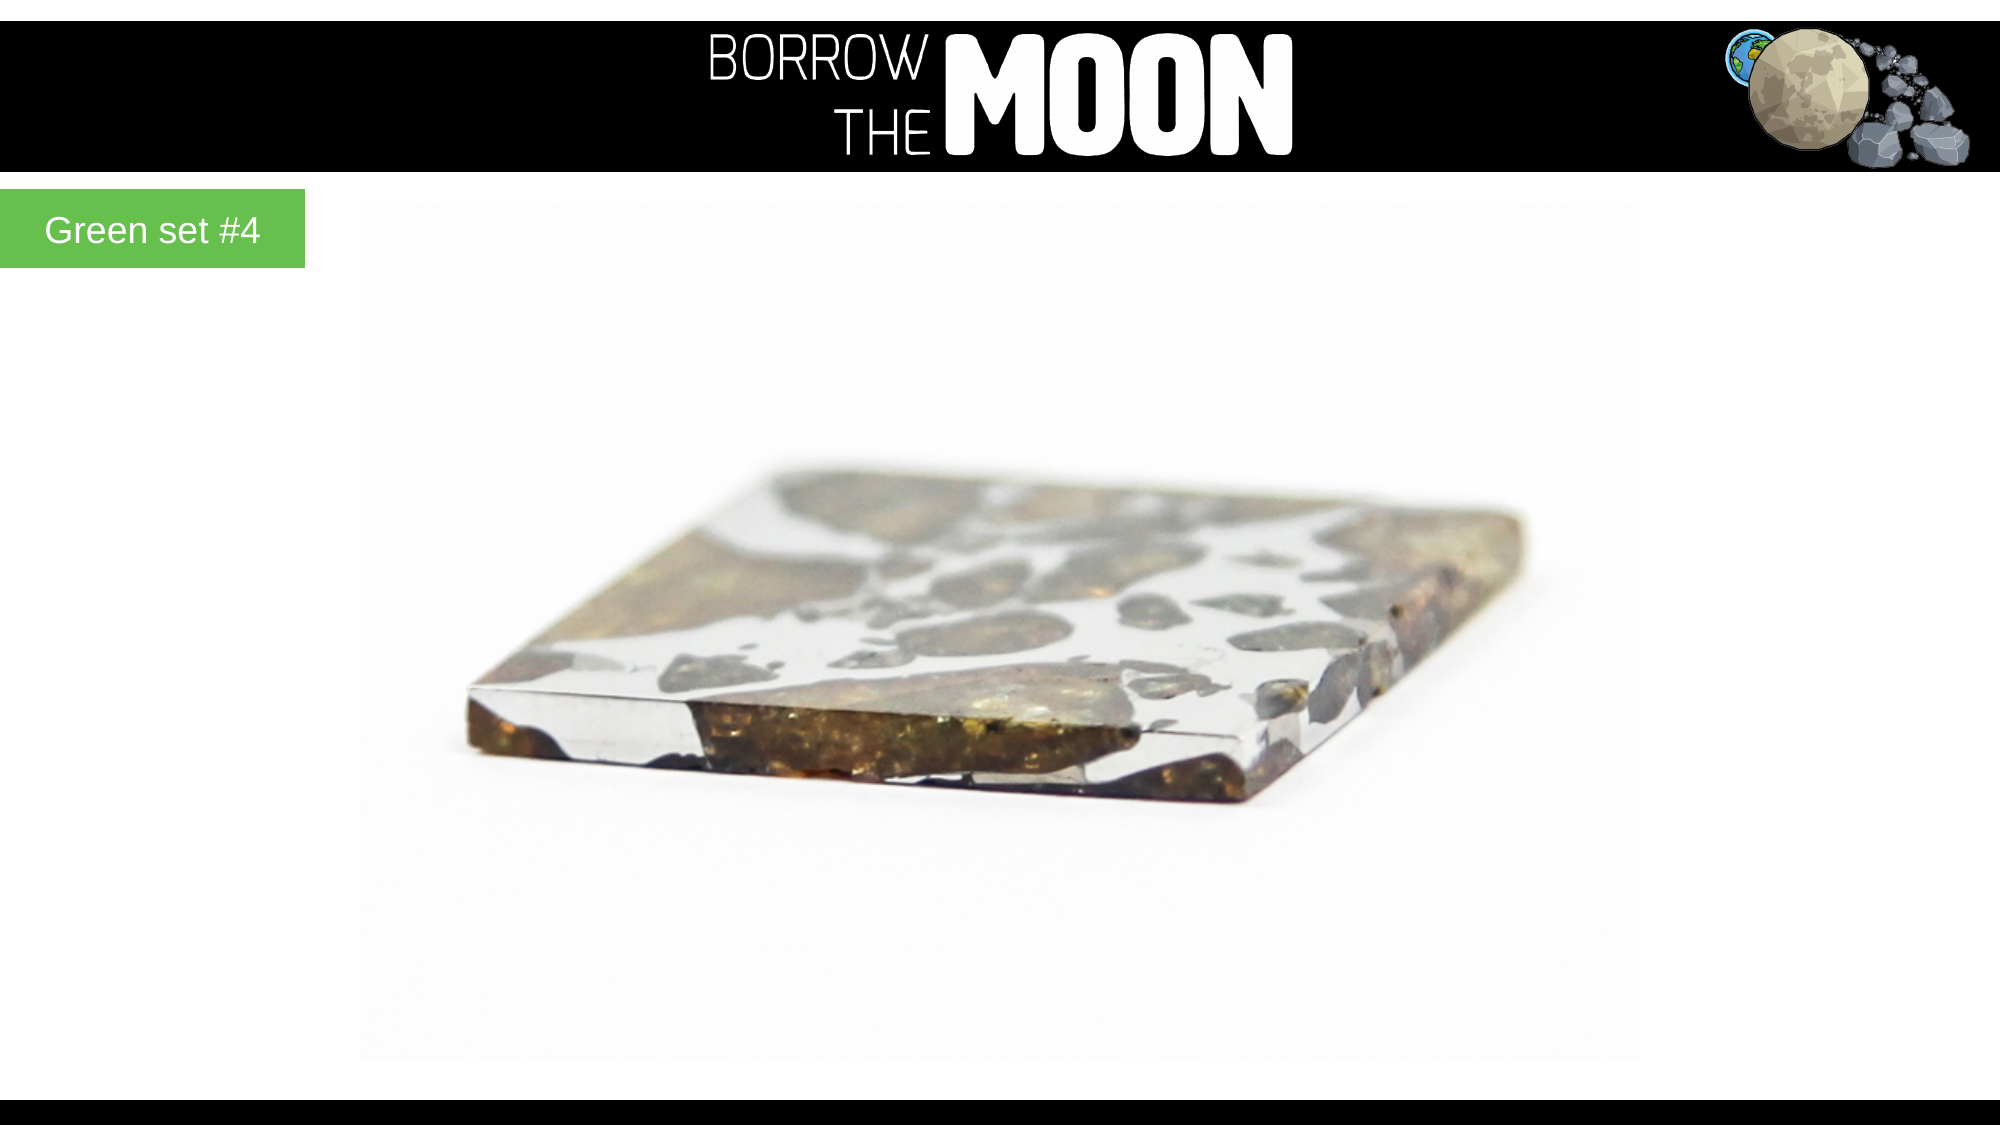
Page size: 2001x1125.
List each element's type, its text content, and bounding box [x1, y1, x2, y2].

picture [359, 204, 1641, 1059]
text_box Green set #4 [0, 189, 305, 268]
